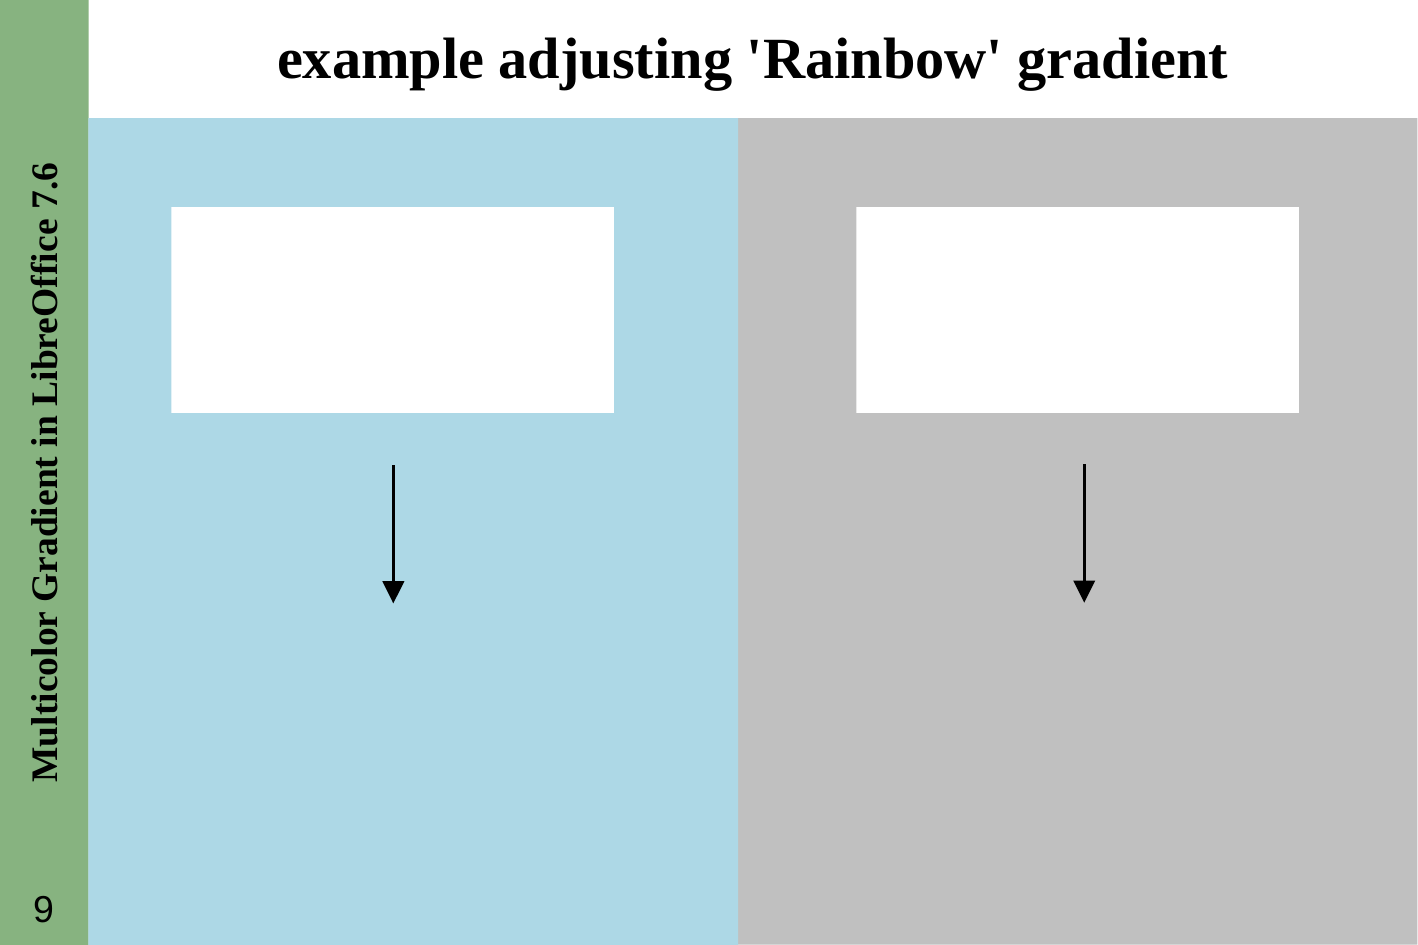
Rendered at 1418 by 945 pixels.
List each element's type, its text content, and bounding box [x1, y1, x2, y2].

title example adjusting 'Rainbow' gradient [88, 0, 1418, 118]
text_box [88, 118, 1418, 945]
